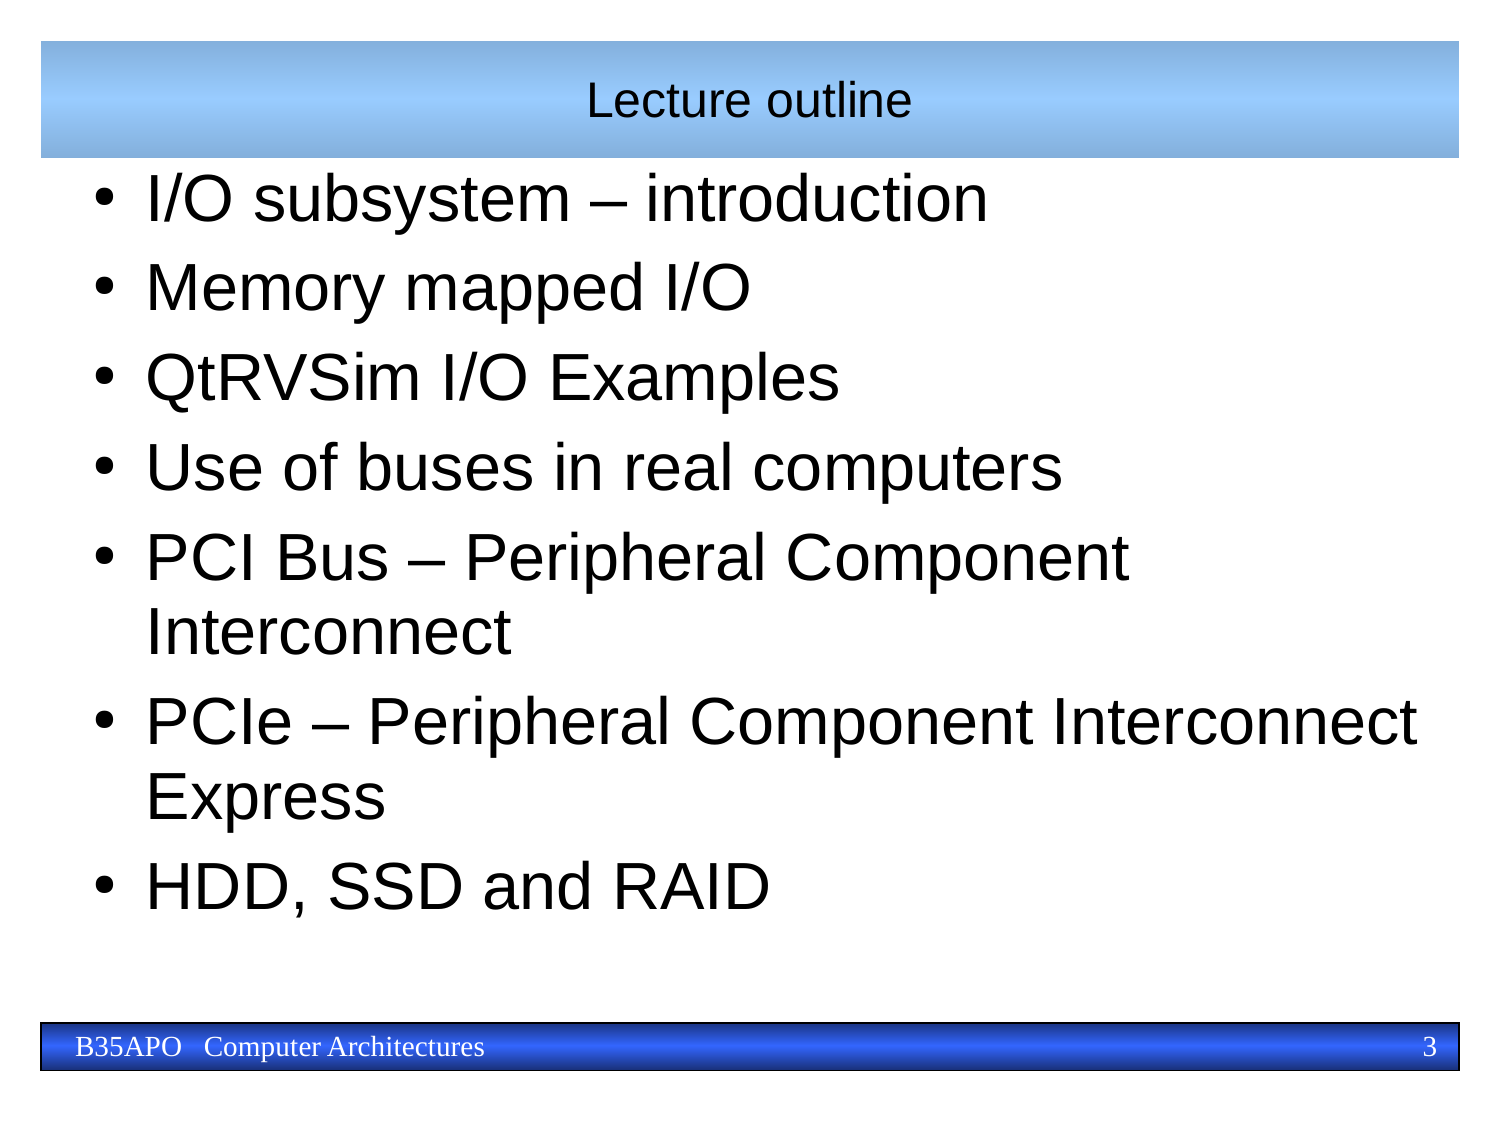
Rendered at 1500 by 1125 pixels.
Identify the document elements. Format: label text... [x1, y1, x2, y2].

list I/O subsystem – introduction Memory mapped I/O QtRVSim I/O Examples Use of buses in real computers PCI Bus – Peripheral Component Interconnect PCIe – Peripheral Component Interconnect Express HDD, SSD and RAID [75, 160, 1426, 1021]
title Lecture outline [41, 41, 1459, 158]
